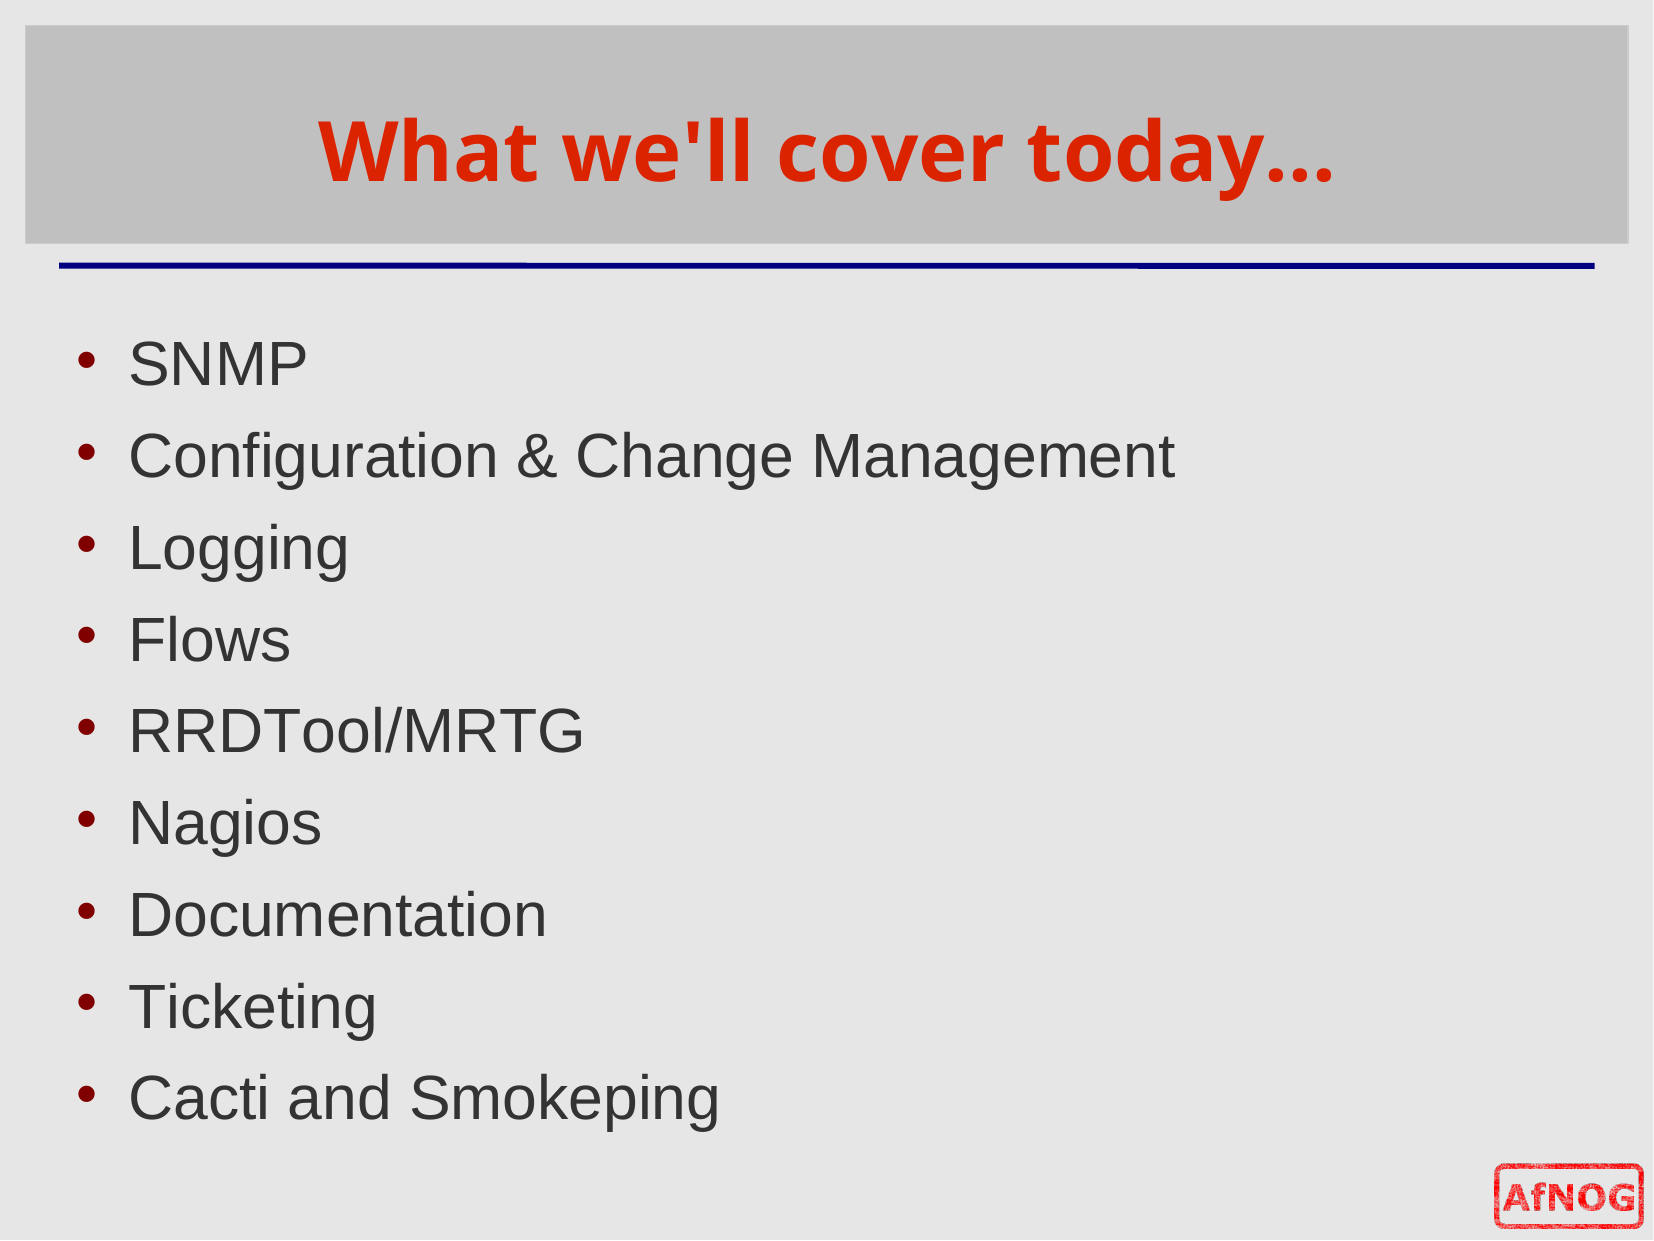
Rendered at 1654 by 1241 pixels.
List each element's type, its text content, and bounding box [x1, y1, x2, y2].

picture [1494, 1163, 1644, 1229]
list SNMP Configuration & Change Management Logging Flows RRDTool/MRTG Nagios Documentation Ticketing Cacti and Smokeping [59, 322, 1595, 1132]
title What we'll cover today... [121, 46, 1534, 254]
